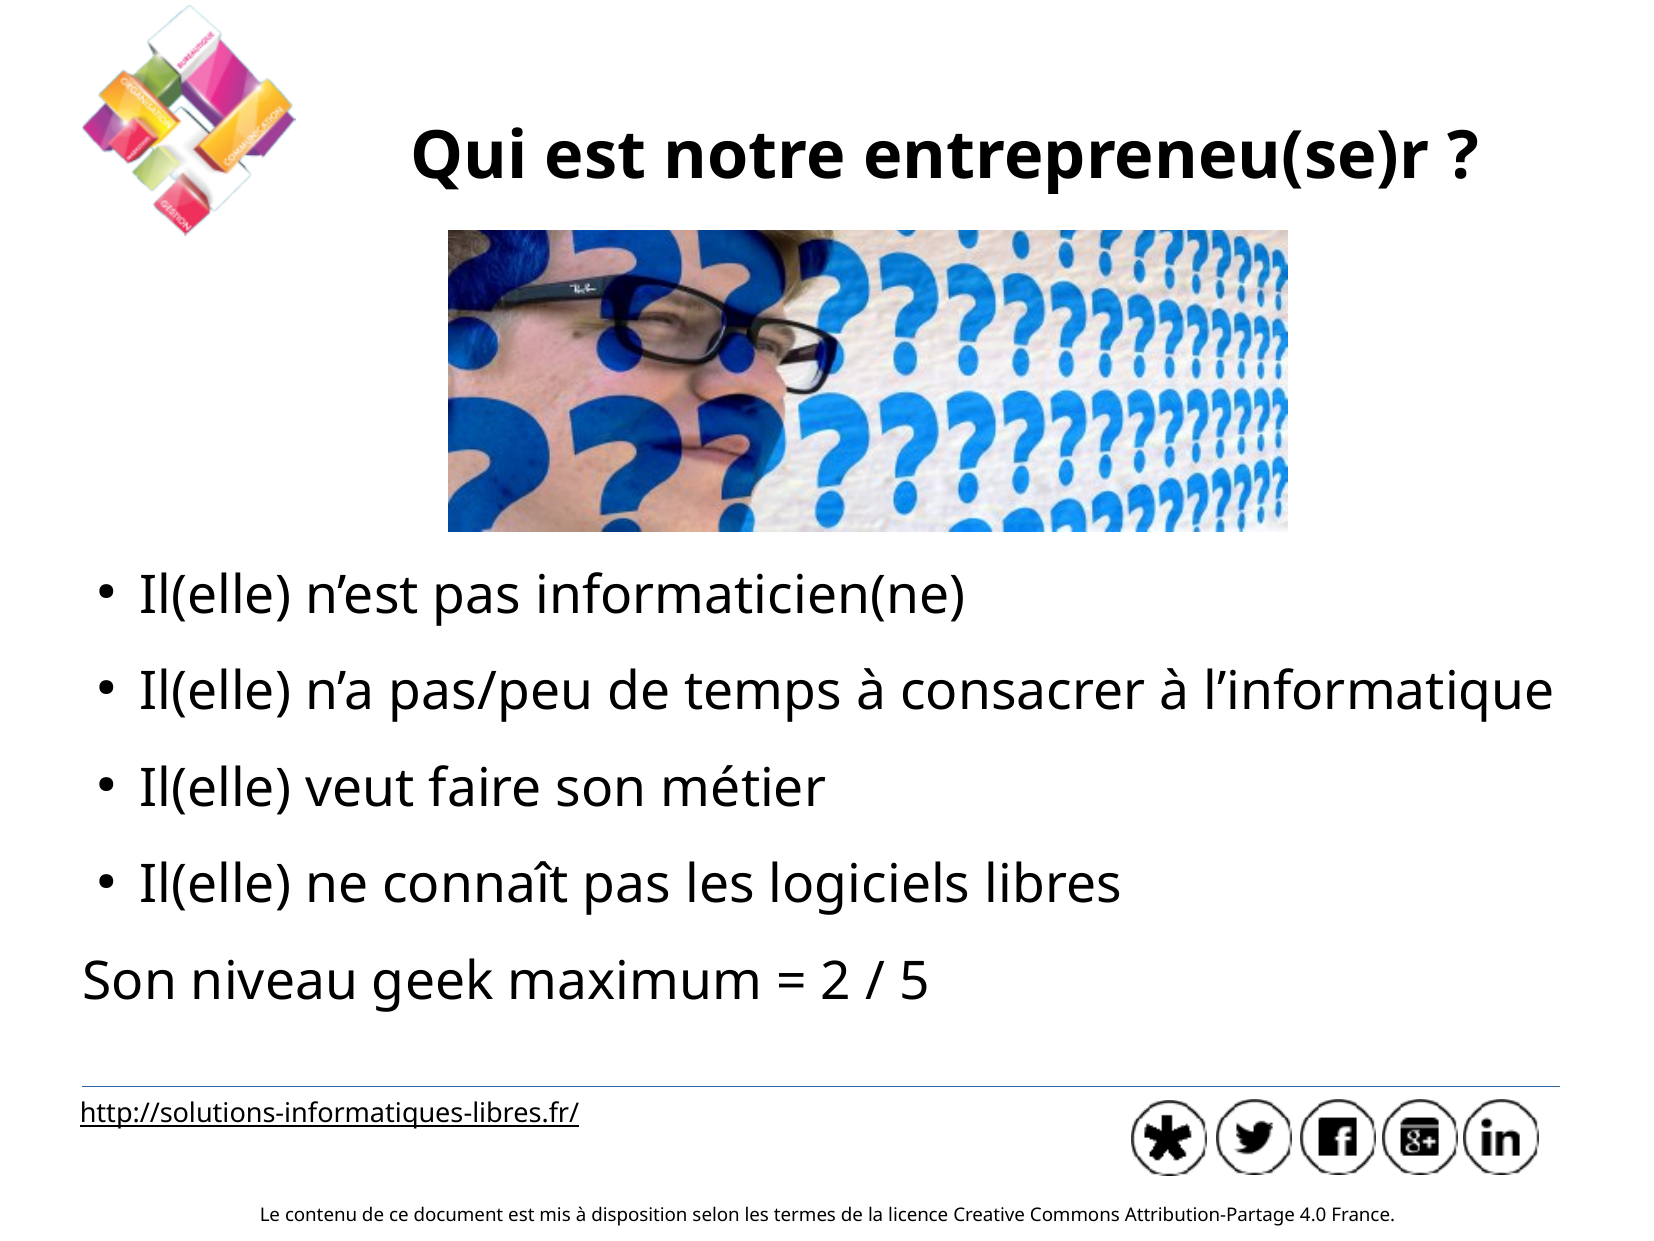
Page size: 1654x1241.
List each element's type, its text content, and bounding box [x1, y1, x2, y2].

picture [1216, 1099, 1292, 1175]
picture [1300, 1099, 1376, 1175]
picture [1382, 1099, 1458, 1175]
list Il(elle) n’est pas informaticien(ne) Il(elle) n’a pas/peu de temps à consacrer à l’informatique Il(elle) veut faire son métier Il(elle) ne connaît pas les logiciels libres Son niveau geek maximum = 2 / 5 [82, 555, 1571, 1052]
picture [82, 5, 296, 236]
picture [1463, 1099, 1539, 1175]
picture [1131, 1100, 1207, 1176]
picture [448, 257, 1288, 532]
title Qui est notre entrepreneu(se)r ? [318, 49, 1571, 257]
